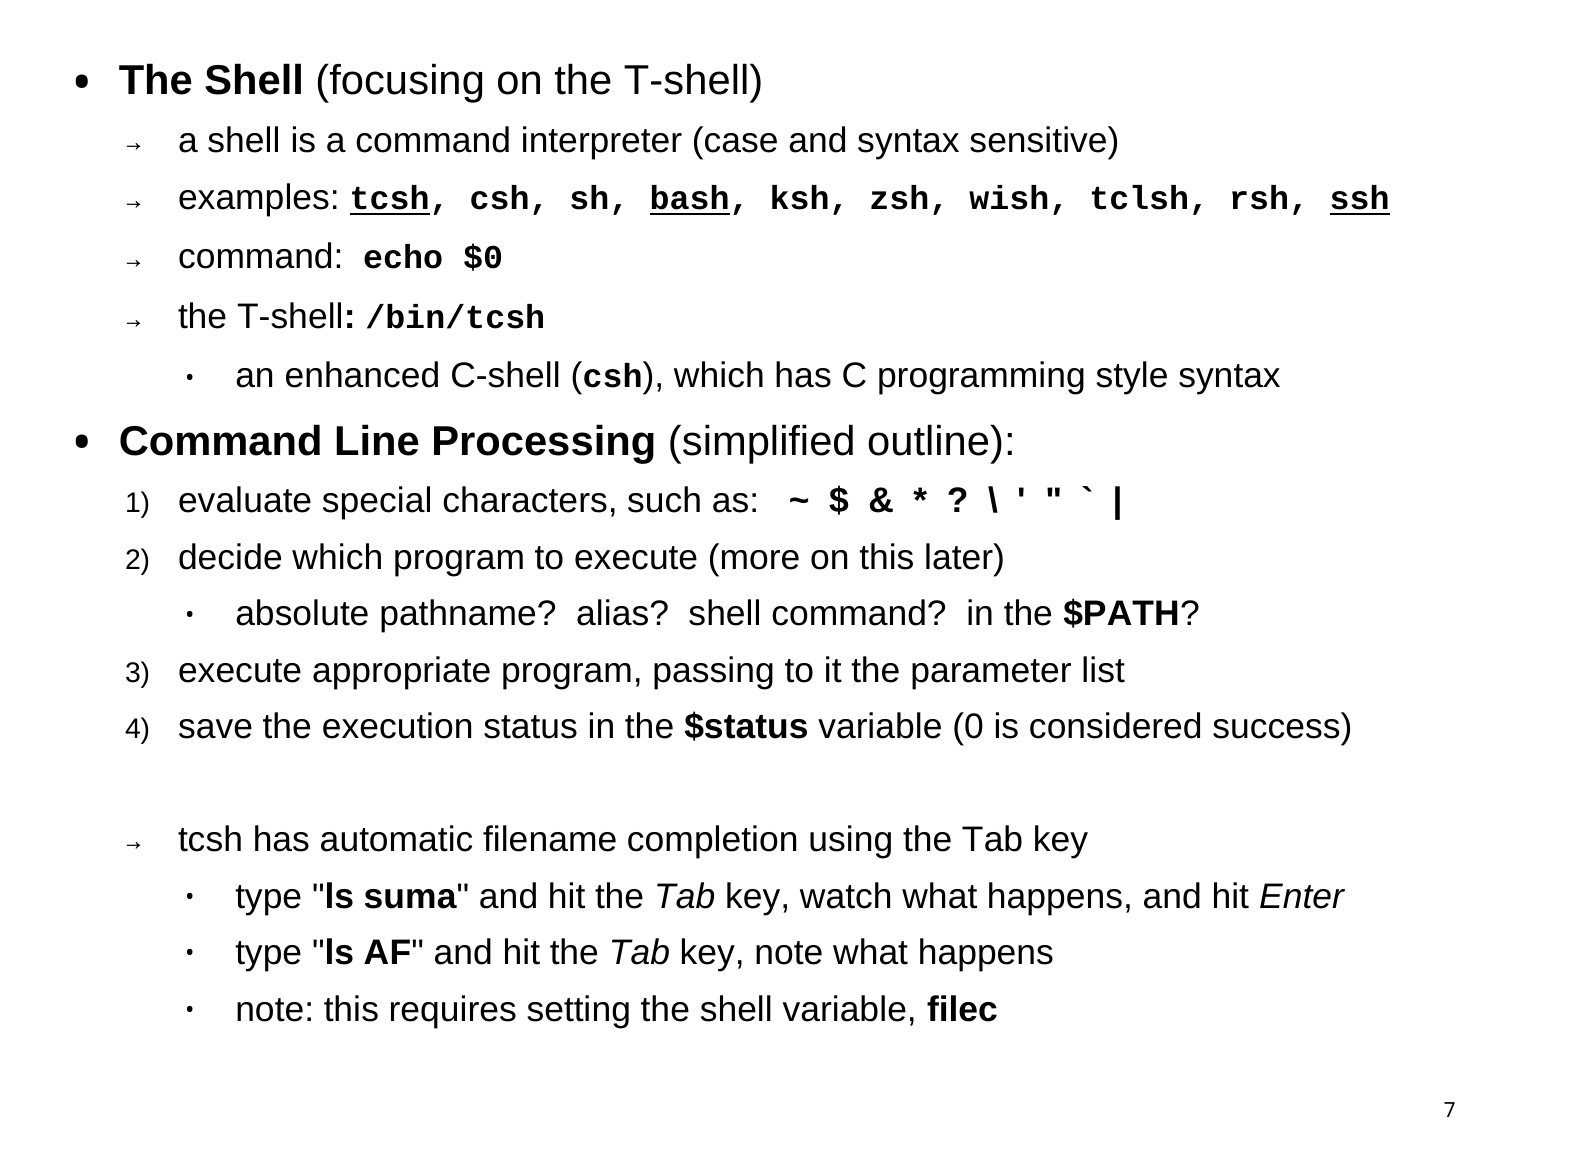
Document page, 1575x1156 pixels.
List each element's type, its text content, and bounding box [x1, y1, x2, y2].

list The Shell (focusing on the T-shell) a shell is a command interpreter (case and syntax sensitive) examples: tcsh, csh, sh, bash, ksh, zsh, wish, tclsh, rsh, ssh command: echo $0 the T-shell: /bin/tcsh an enhanced C-shell (csh), which has C programming style syntax Command Line Processing (simplified outline): evaluate special characters, such as: ~ $ & * ? \ ' " ` | decide which program to execute (more on this later) absolute pathname? alias? shell command? in the $PATH? execute appropriate program, passing to it the parameter list save the execution status in the $status variable (0 is considered success) tcsh has automatic filename completion using the Tab key type "ls suma" and hit the Tab key, watch what happens, and hit Enter type "ls AF" and hit the Tab key, note what happens note: this requires setting the shell variable, filec [50, 40, 1525, 1116]
